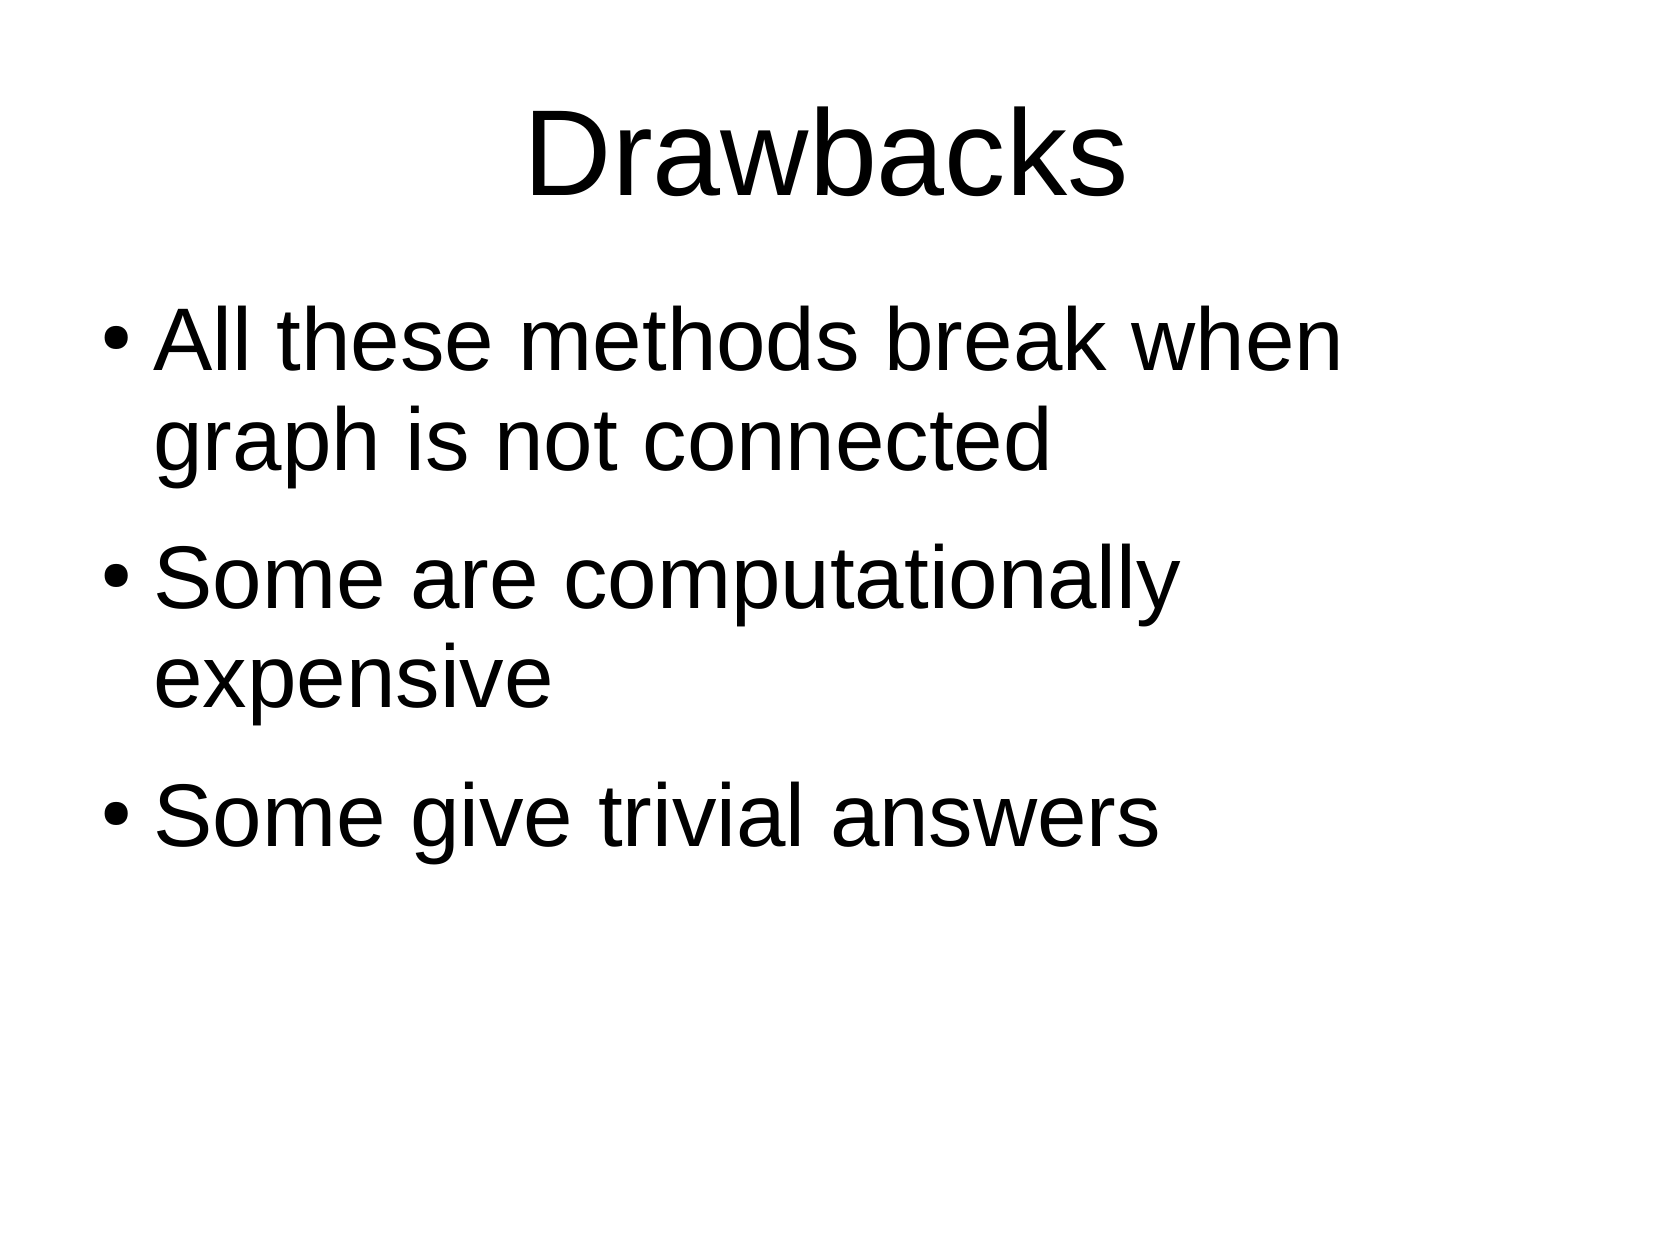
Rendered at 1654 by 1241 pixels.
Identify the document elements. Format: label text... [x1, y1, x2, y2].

title Drawbacks [82, 49, 1571, 257]
list All these methods break when graph is not connected Some are computationally expensive Some give trivial answers [82, 290, 1571, 1010]
